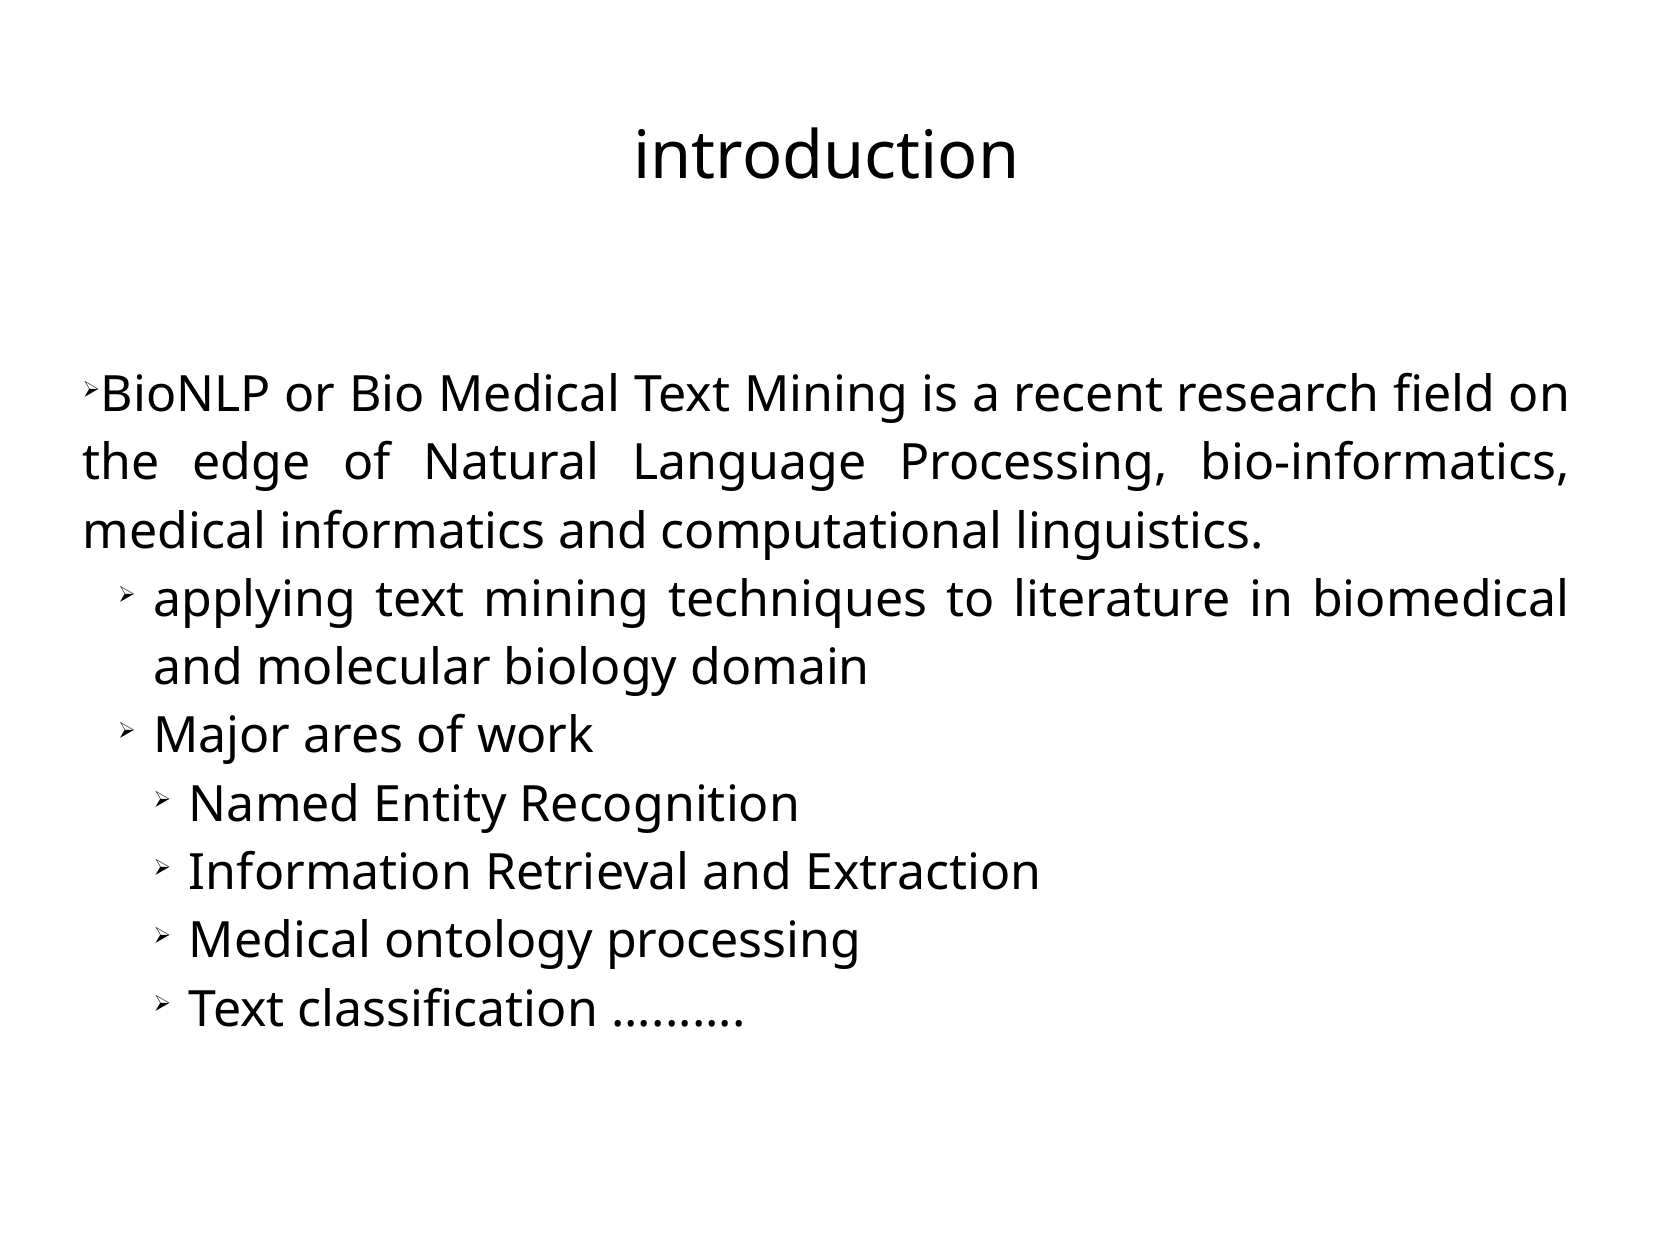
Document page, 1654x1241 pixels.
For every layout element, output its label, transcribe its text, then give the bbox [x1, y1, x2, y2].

title introduction [82, 49, 1571, 257]
subtitle BioNLP or Bio Medical Text Mining is a recent research field on the edge of Natural Language Processing, bio-informatics, medical informatics and computational linguistics. applying text mining techniques to literature in biomedical and molecular biology domain Major ares of work Named Entity Recognition Information Retrieval and Extraction Medical ontology processing Text classification .......... [82, 297, 1571, 1102]
